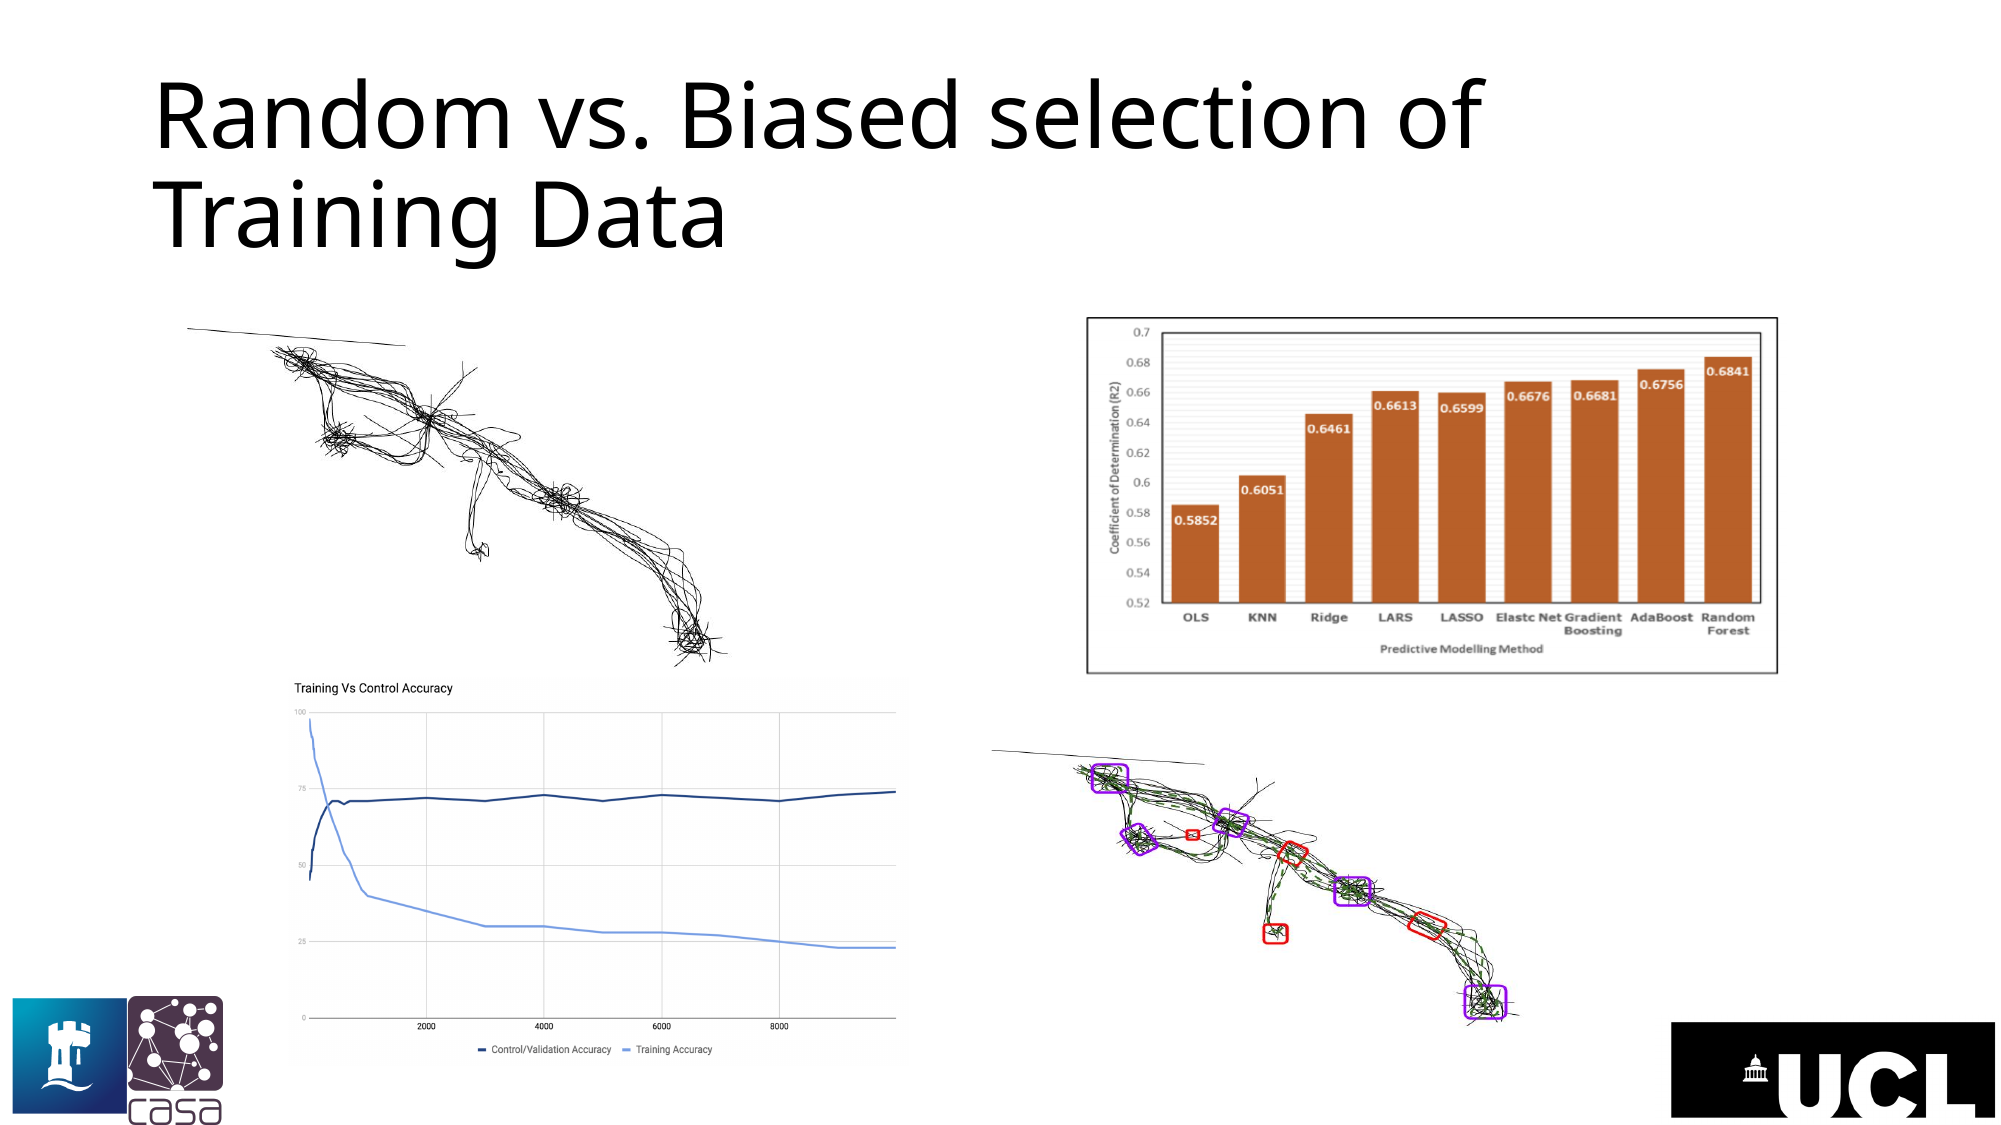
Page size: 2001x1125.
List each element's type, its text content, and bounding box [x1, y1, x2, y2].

picture [990, 723, 1530, 1050]
picture [181, 297, 909, 1066]
title Random vs. Biased selection of Training Data [137, 59, 1863, 278]
picture [1078, 306, 1787, 682]
